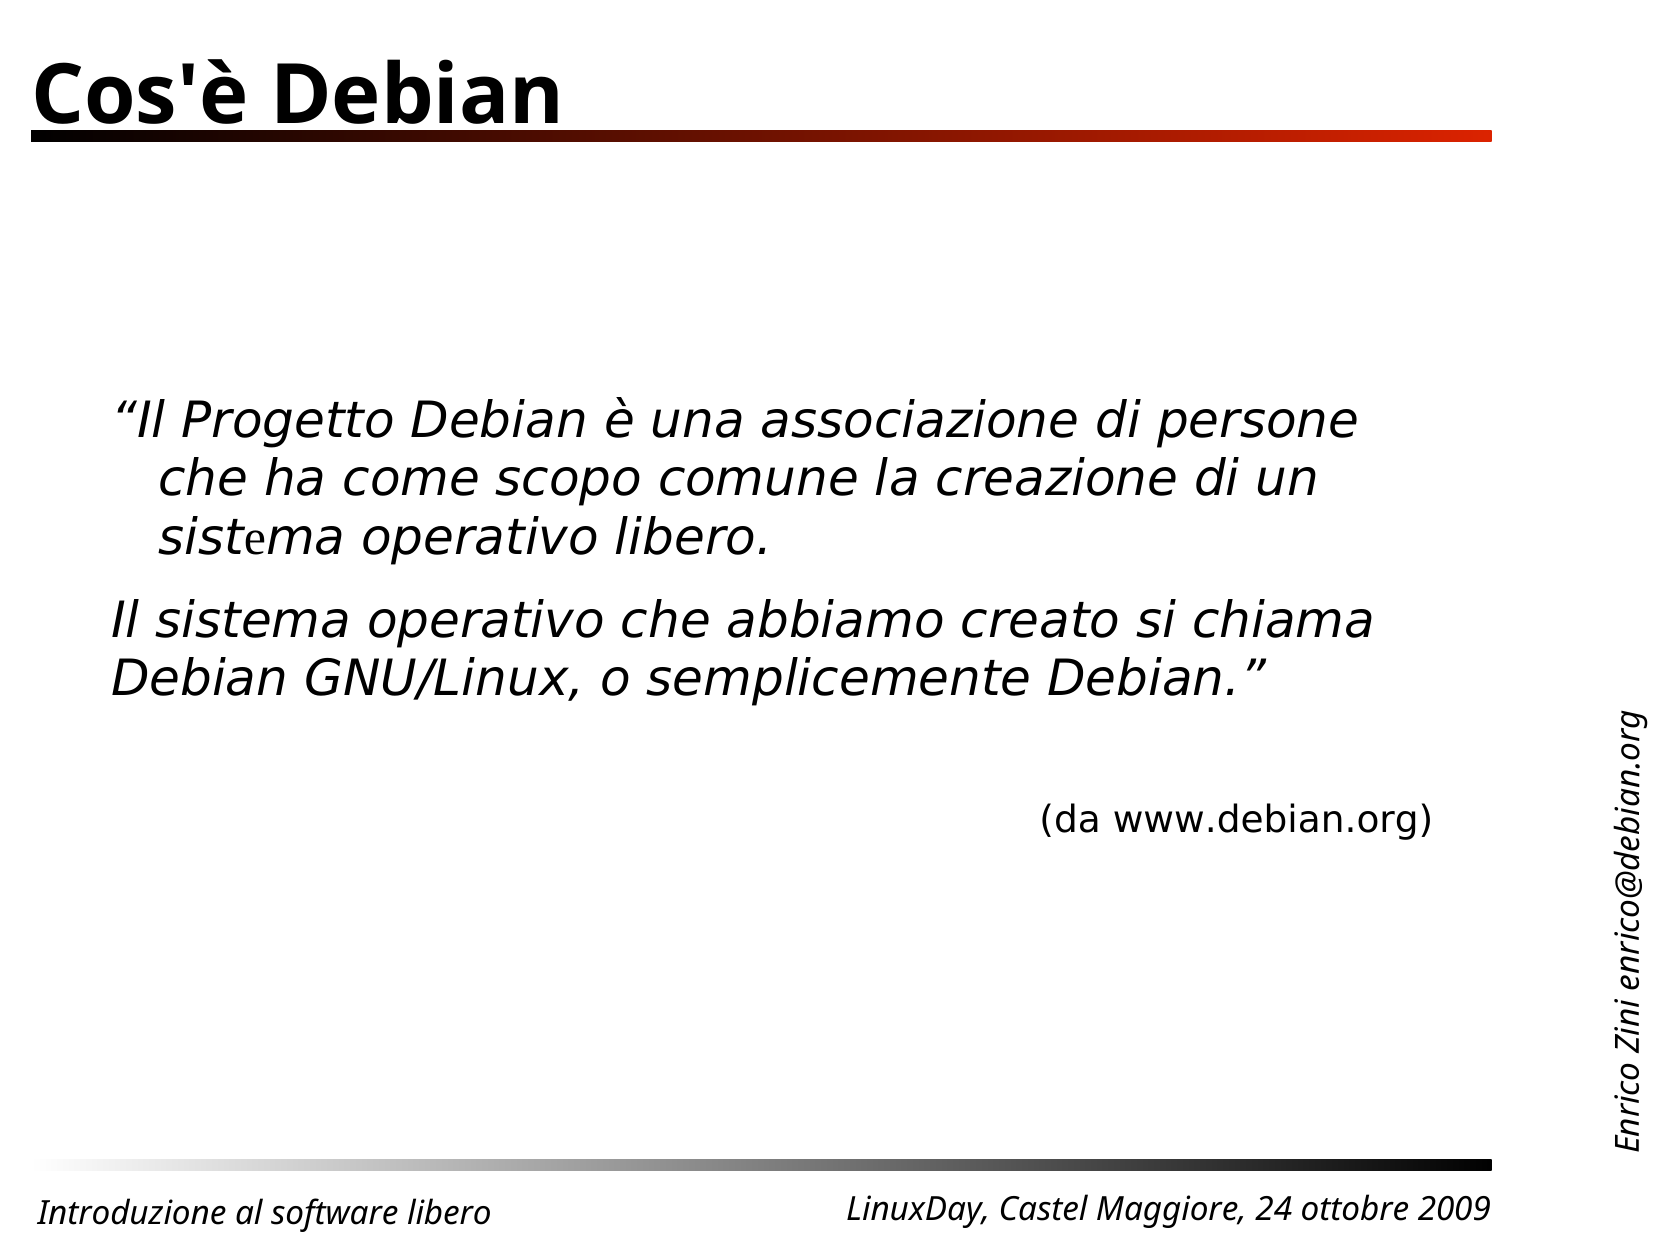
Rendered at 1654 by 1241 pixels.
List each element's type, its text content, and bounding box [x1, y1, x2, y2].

text_box “Il Progetto Debian è una associazione di persone che ha come scopo comune la creazione di un sistema operativo libero. Il sistema operativo che abbiamo creato si chiama Debian GNU/Linux, o semplicemente Debian.” (da www.debian.org) [111, 391, 1434, 842]
text_box Cos'è Debian [31, 34, 1438, 168]
